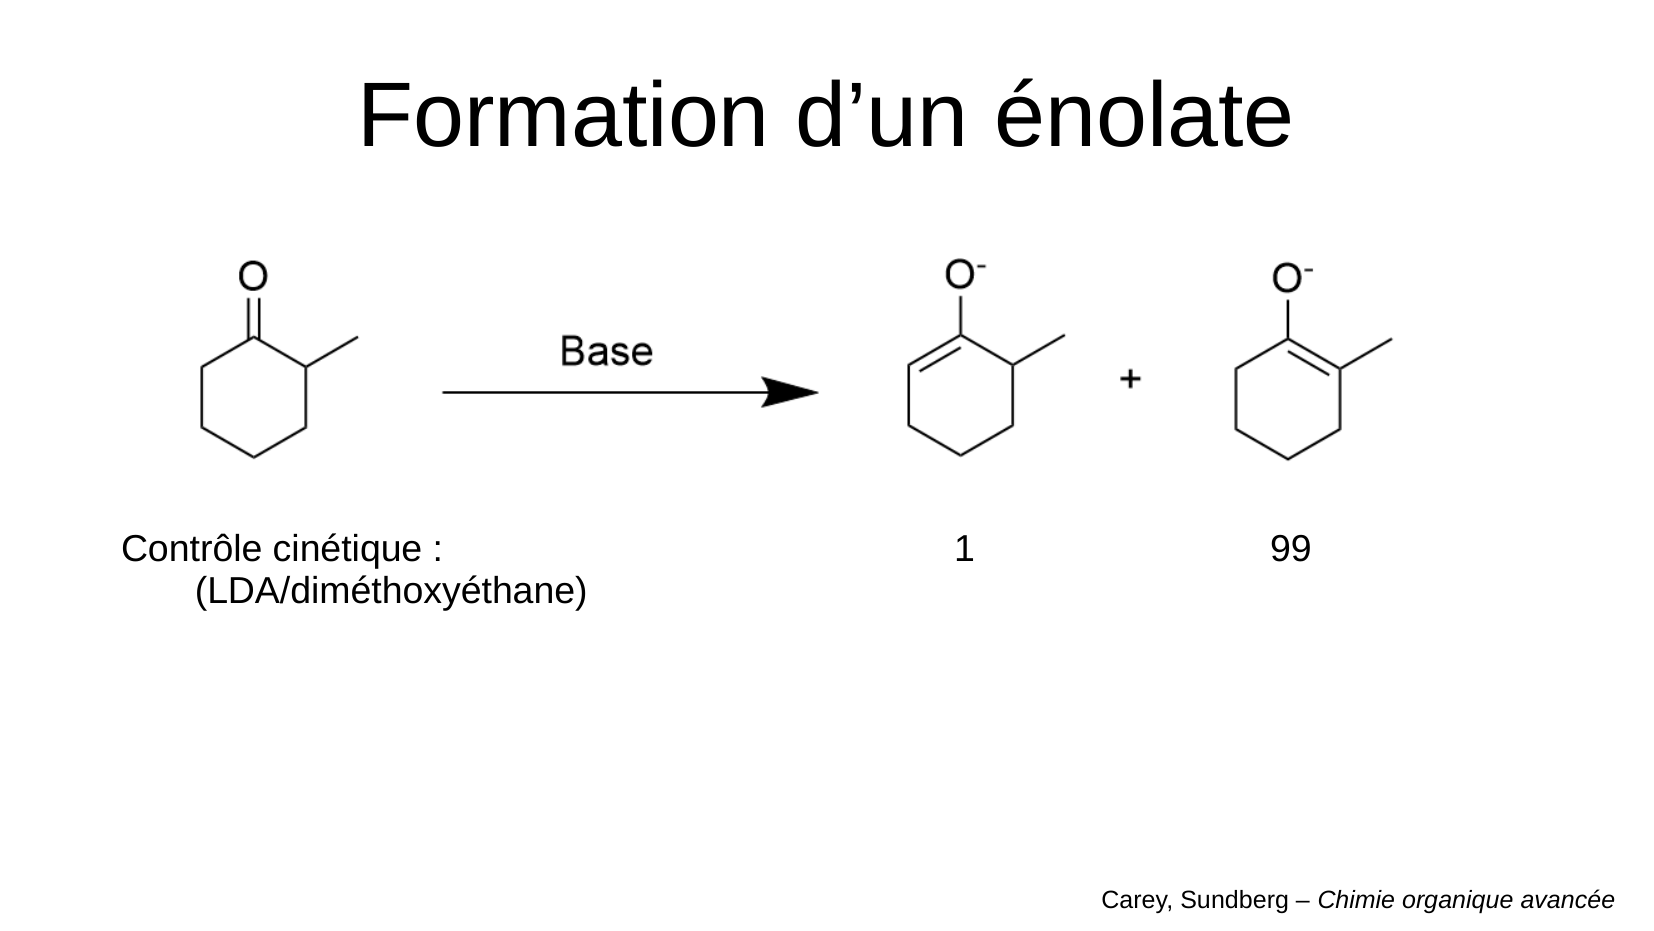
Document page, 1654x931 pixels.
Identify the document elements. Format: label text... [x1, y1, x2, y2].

title Formation d’un énolate [82, 37, 1571, 193]
picture [163, 203, 1477, 532]
text_box Carey, Sundberg – Chimie organique avancée [1086, 878, 1654, 922]
text_box Contrôle cinétique : 1 99 (LDA/diméthoxyéthane) [106, 519, 1430, 754]
